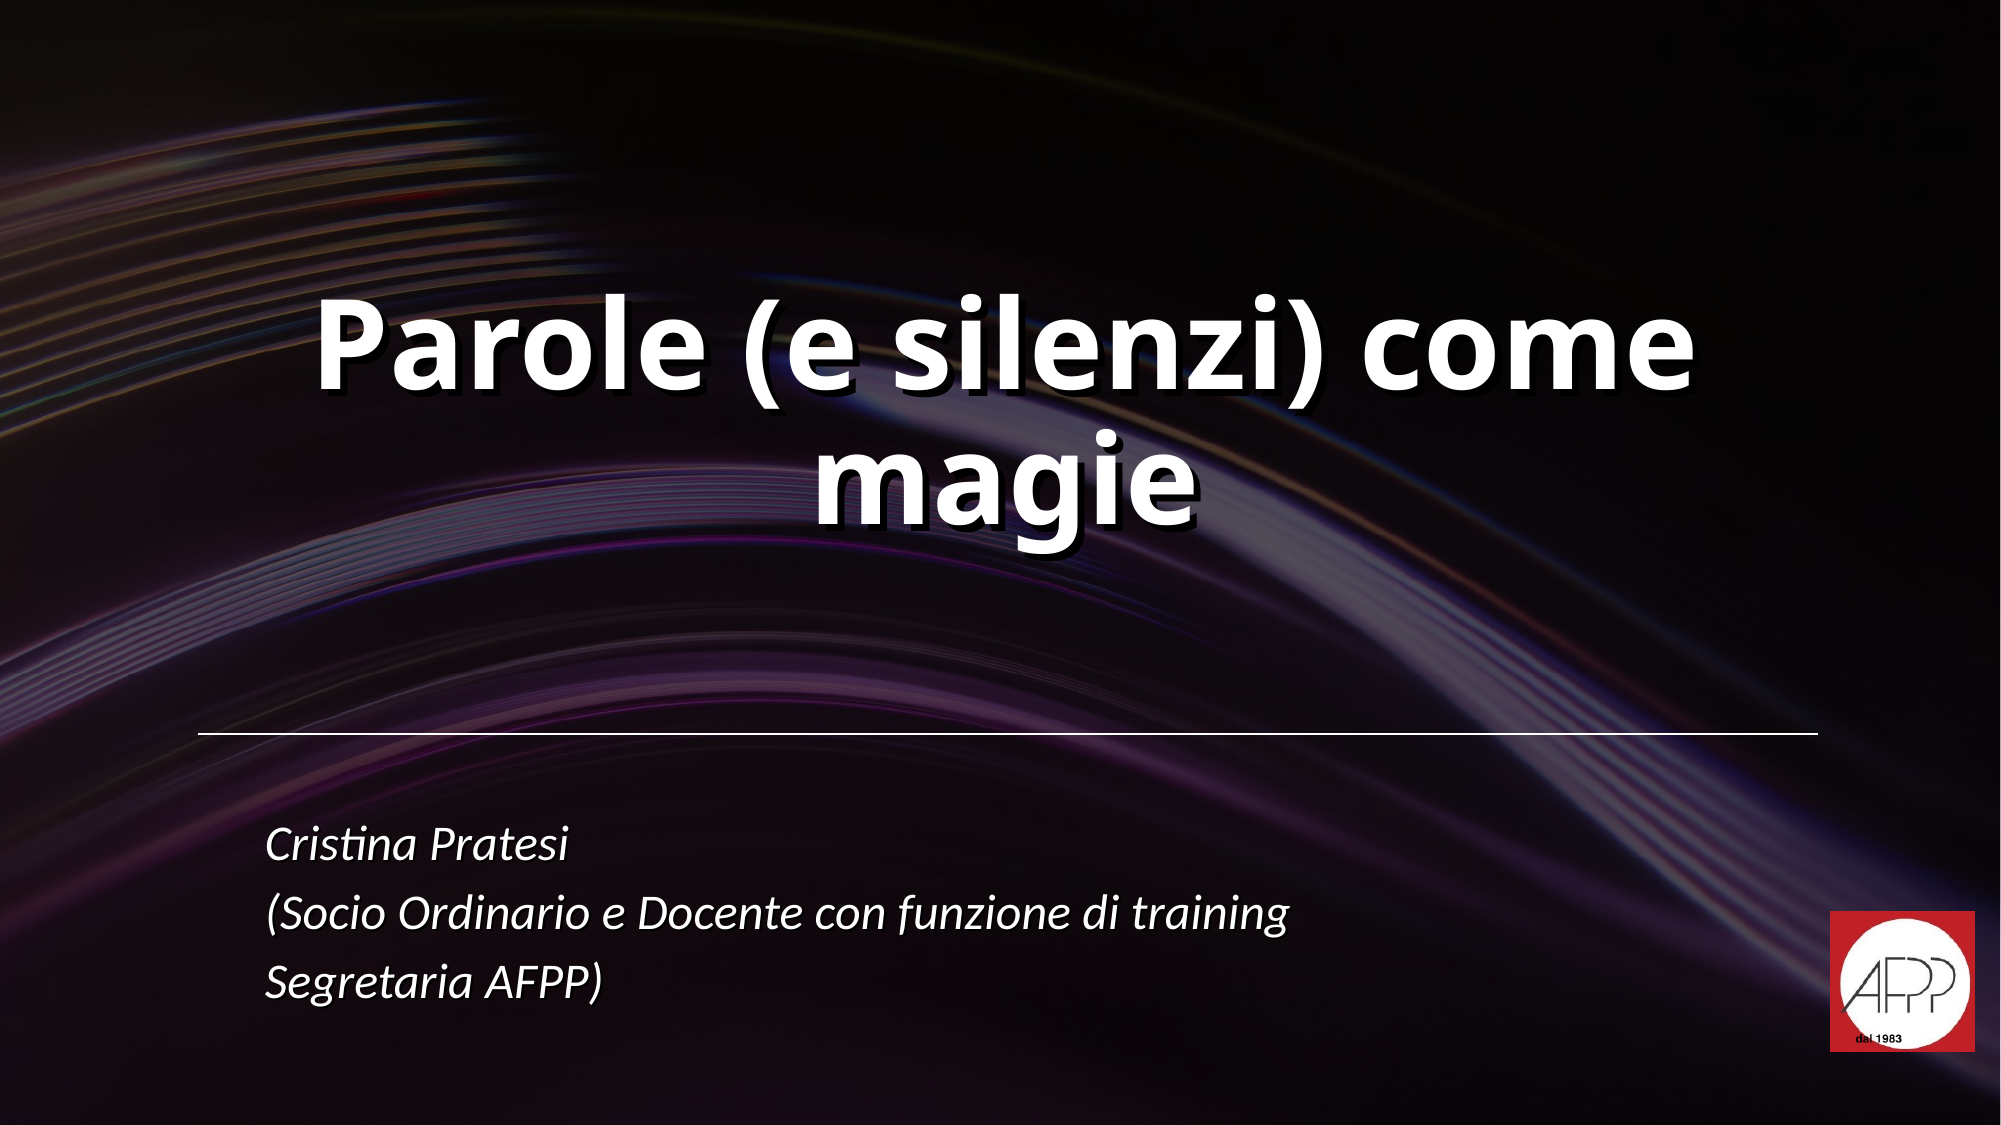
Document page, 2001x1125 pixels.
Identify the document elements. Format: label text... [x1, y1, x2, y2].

title Parole (e silenzi) come magie [180, 269, 1831, 710]
subtitle Cristina Pratesi (Socio Ordinario e Docente con funzione di training Segretaria AFPP) [249, 735, 1750, 863]
picture [0, 0, 2000, 1125]
